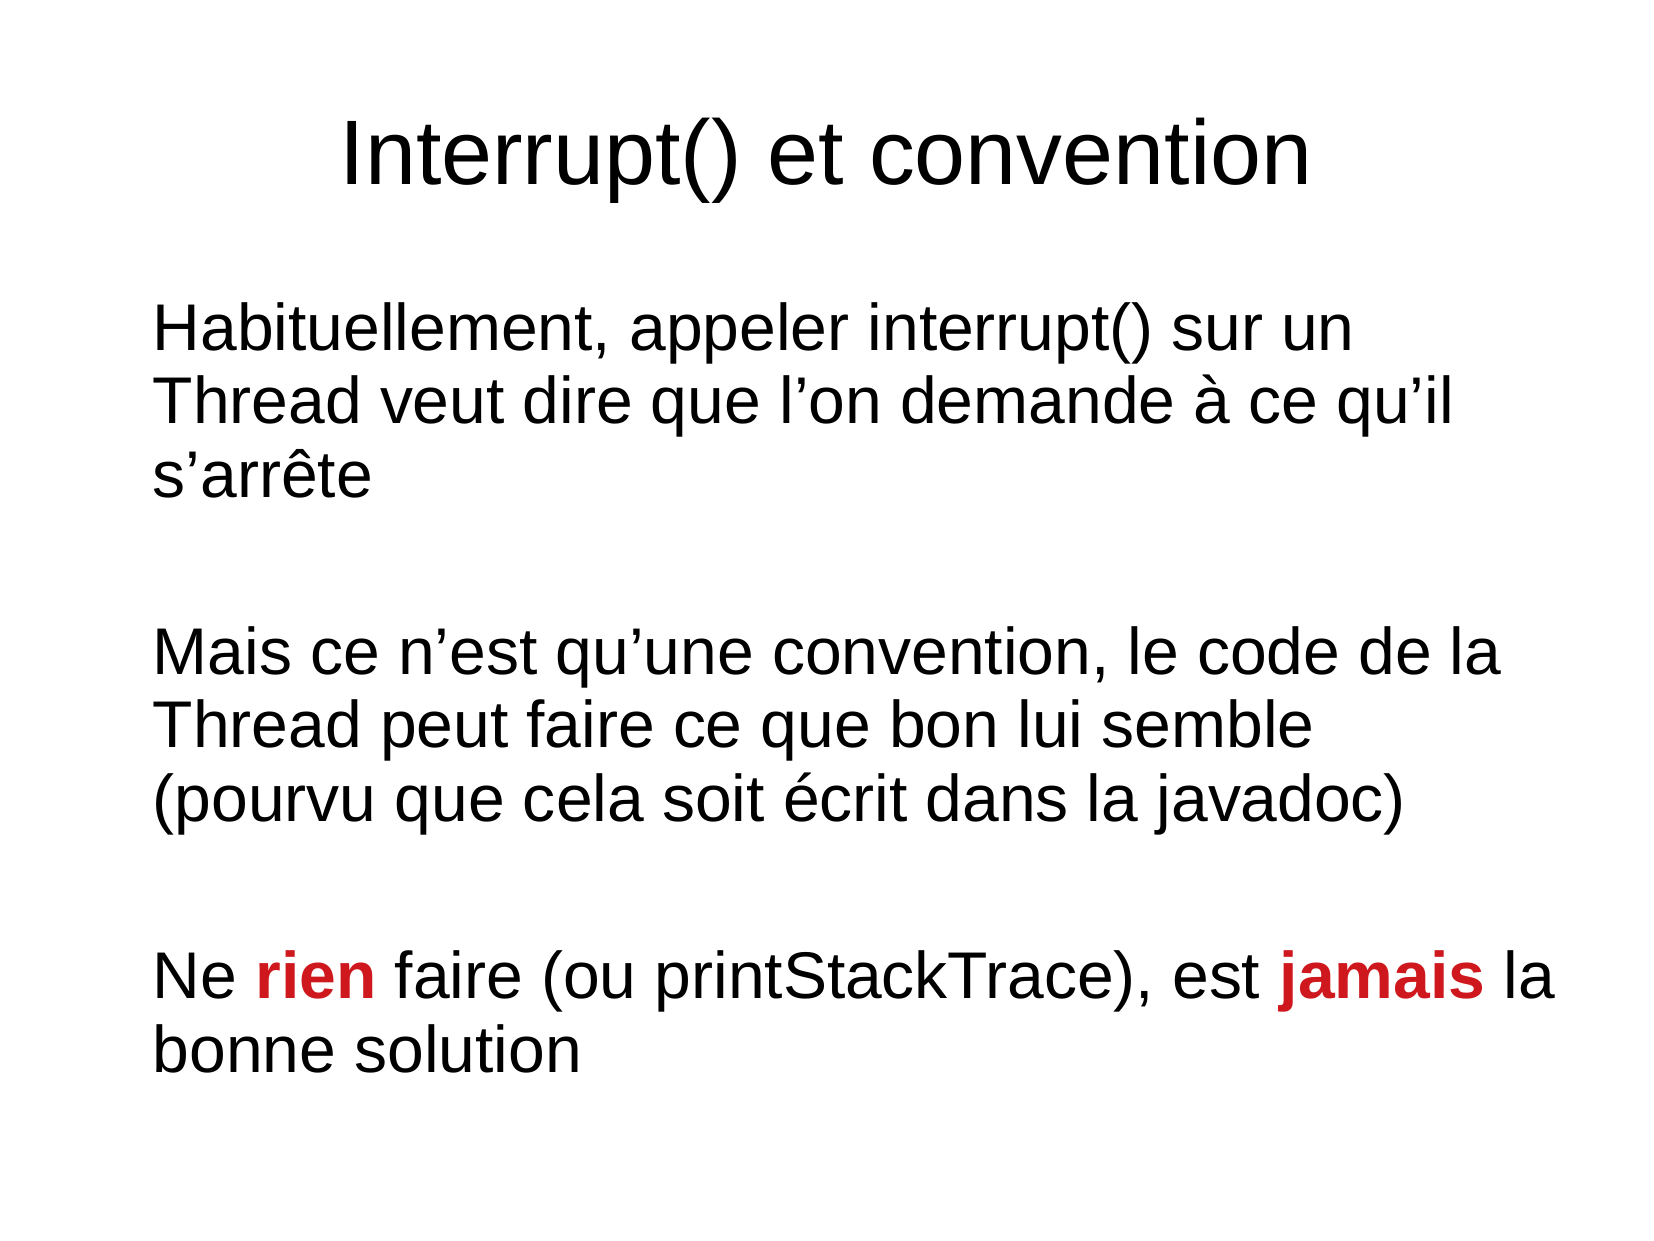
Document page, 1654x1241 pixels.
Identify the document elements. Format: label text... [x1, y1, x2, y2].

title Interrupt() et convention [82, 49, 1571, 257]
list Habituellement, appeler interrupt() sur un Thread veut dire que l’on demande à ce qu’il s’arrête Mais ce n’est qu’une convention, le code de la Thread peut faire ce que bon lui semble (pourvu que cela soit écrit dans la javadoc) Ne rien faire (ou printStackTrace), est jamais la bonne solution [82, 290, 1571, 1096]
